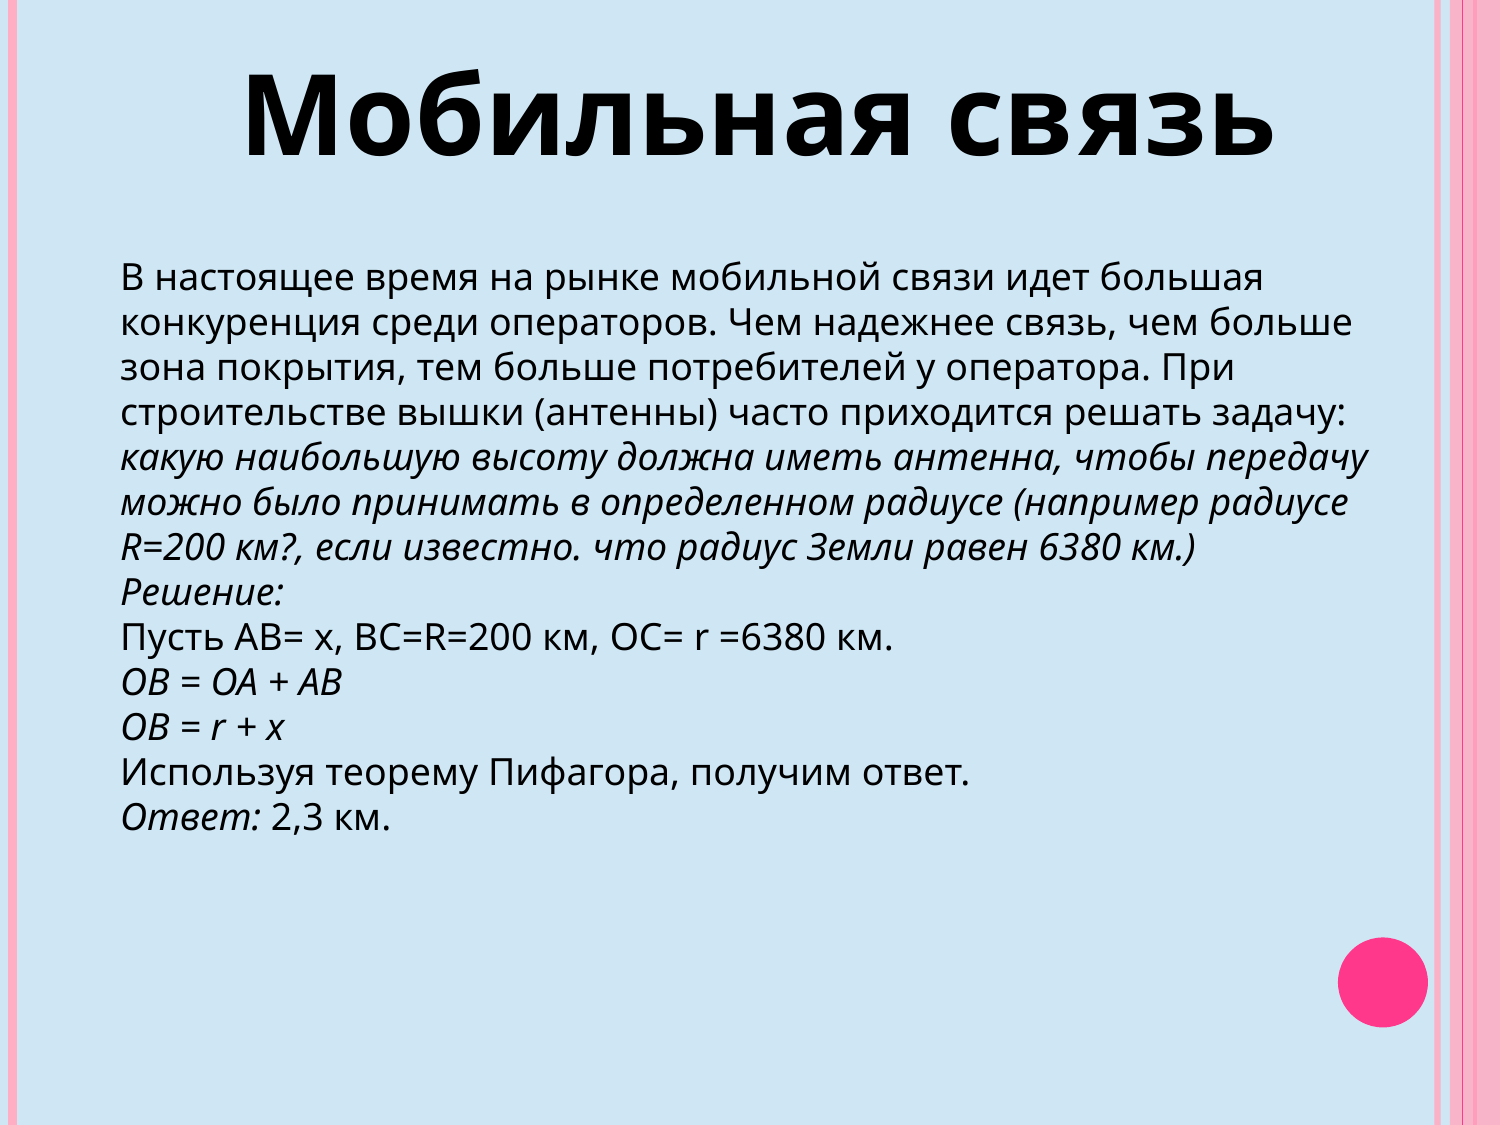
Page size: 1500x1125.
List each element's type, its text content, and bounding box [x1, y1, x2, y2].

text_box В настоящее время на рынке мобильной связи идет большая конкуренция среди операторов. Чем надежнее связь, чем больше зона покрытия, тем больше потребителей у оператора. При строительстве вышки (антенны) часто приходится решать задачу: какую наибольшую высоту должна иметь антенна, чтобы передачу можно было принимать в определенном радиусе (например радиусе R=200 км?, если известно. что радиус Земли равен 6380 км.) Решение: Пусть AB= x, BC=R=200 км, OC= r =6380 км. OB = OA + AB OB = r + x Используя теорему Пифагора, получим ответ. Ответ: 2,3 км. [105, 246, 1395, 891]
text_box Мобильная связь [224, 35, 1292, 186]
